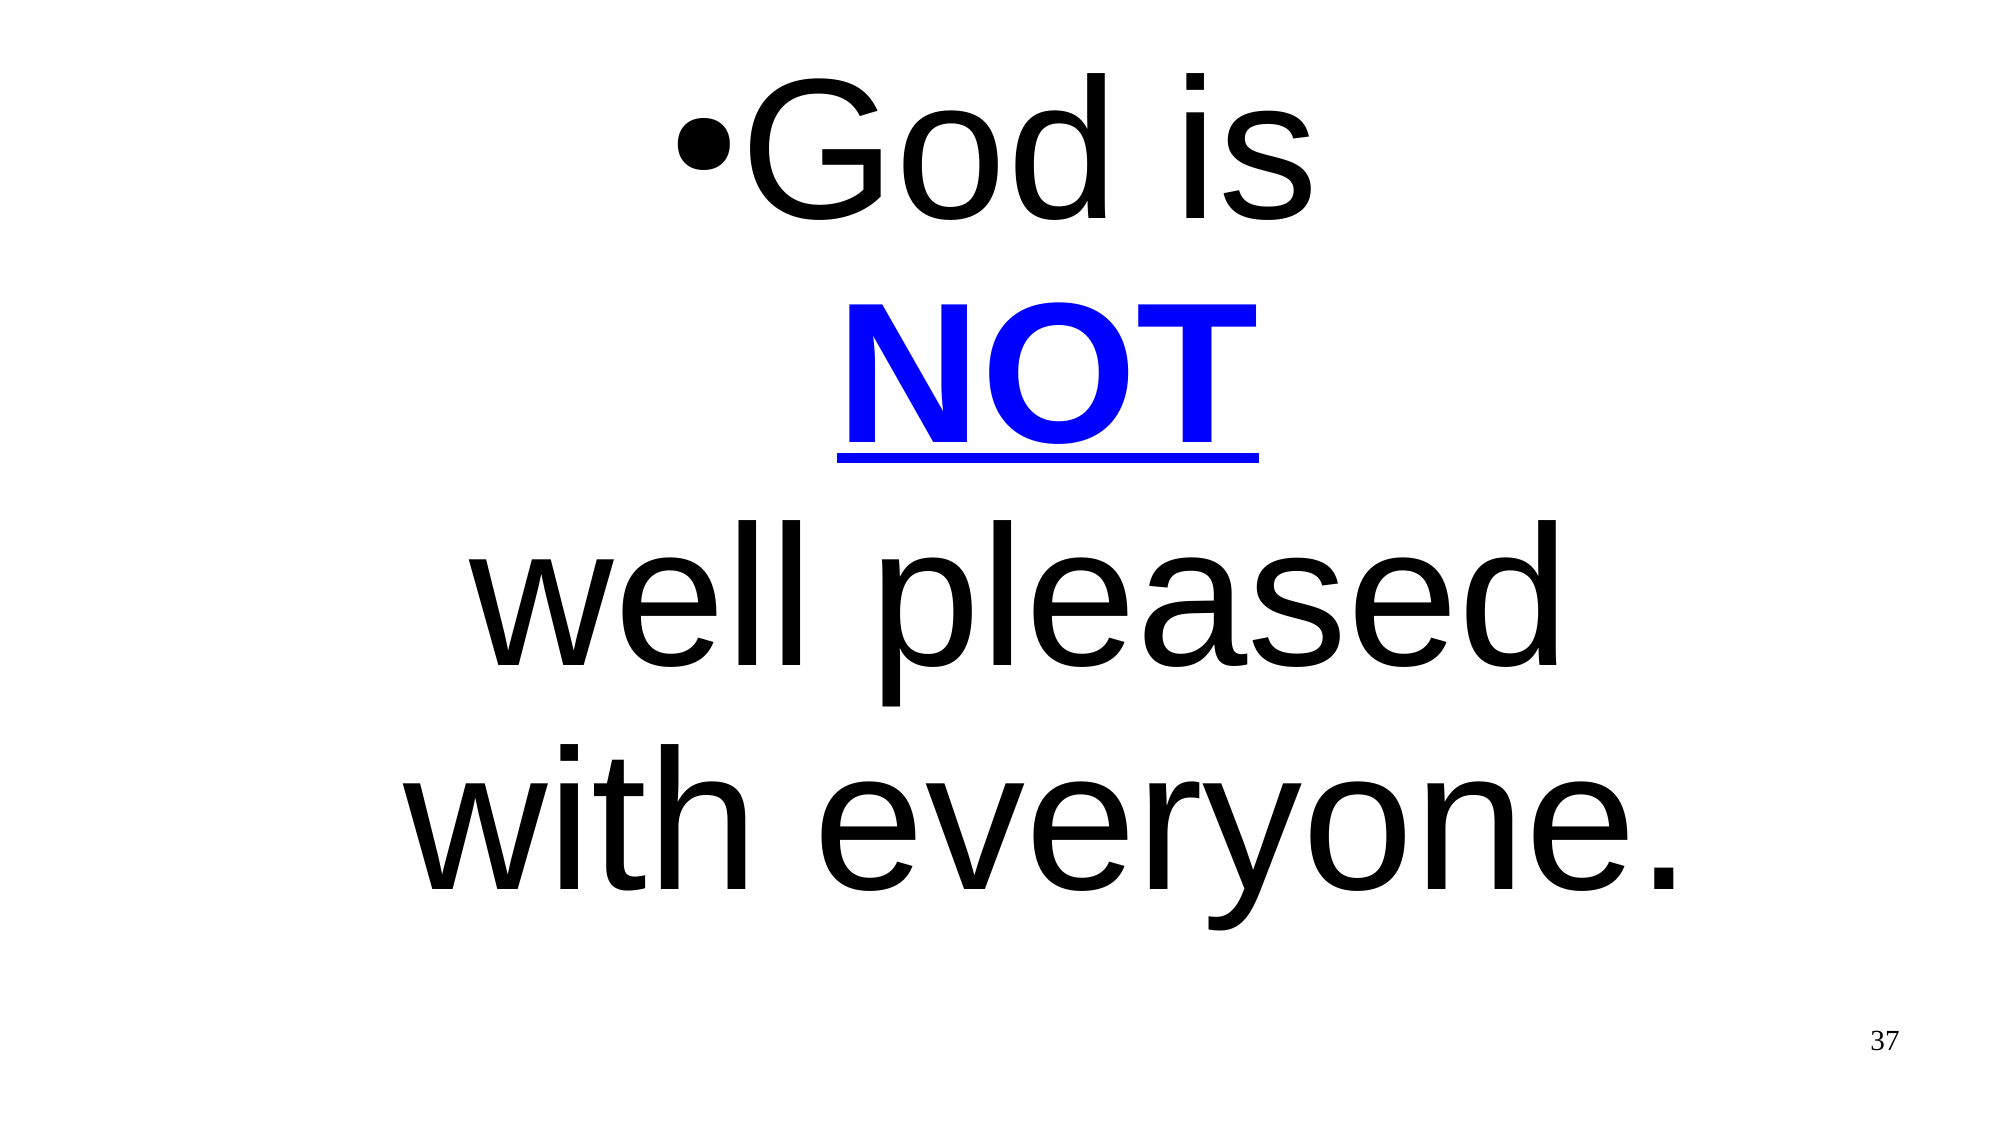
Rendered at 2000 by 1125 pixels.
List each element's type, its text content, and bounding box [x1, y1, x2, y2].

list God is NOT well pleased with everyone. [37, 37, 1988, 1088]
